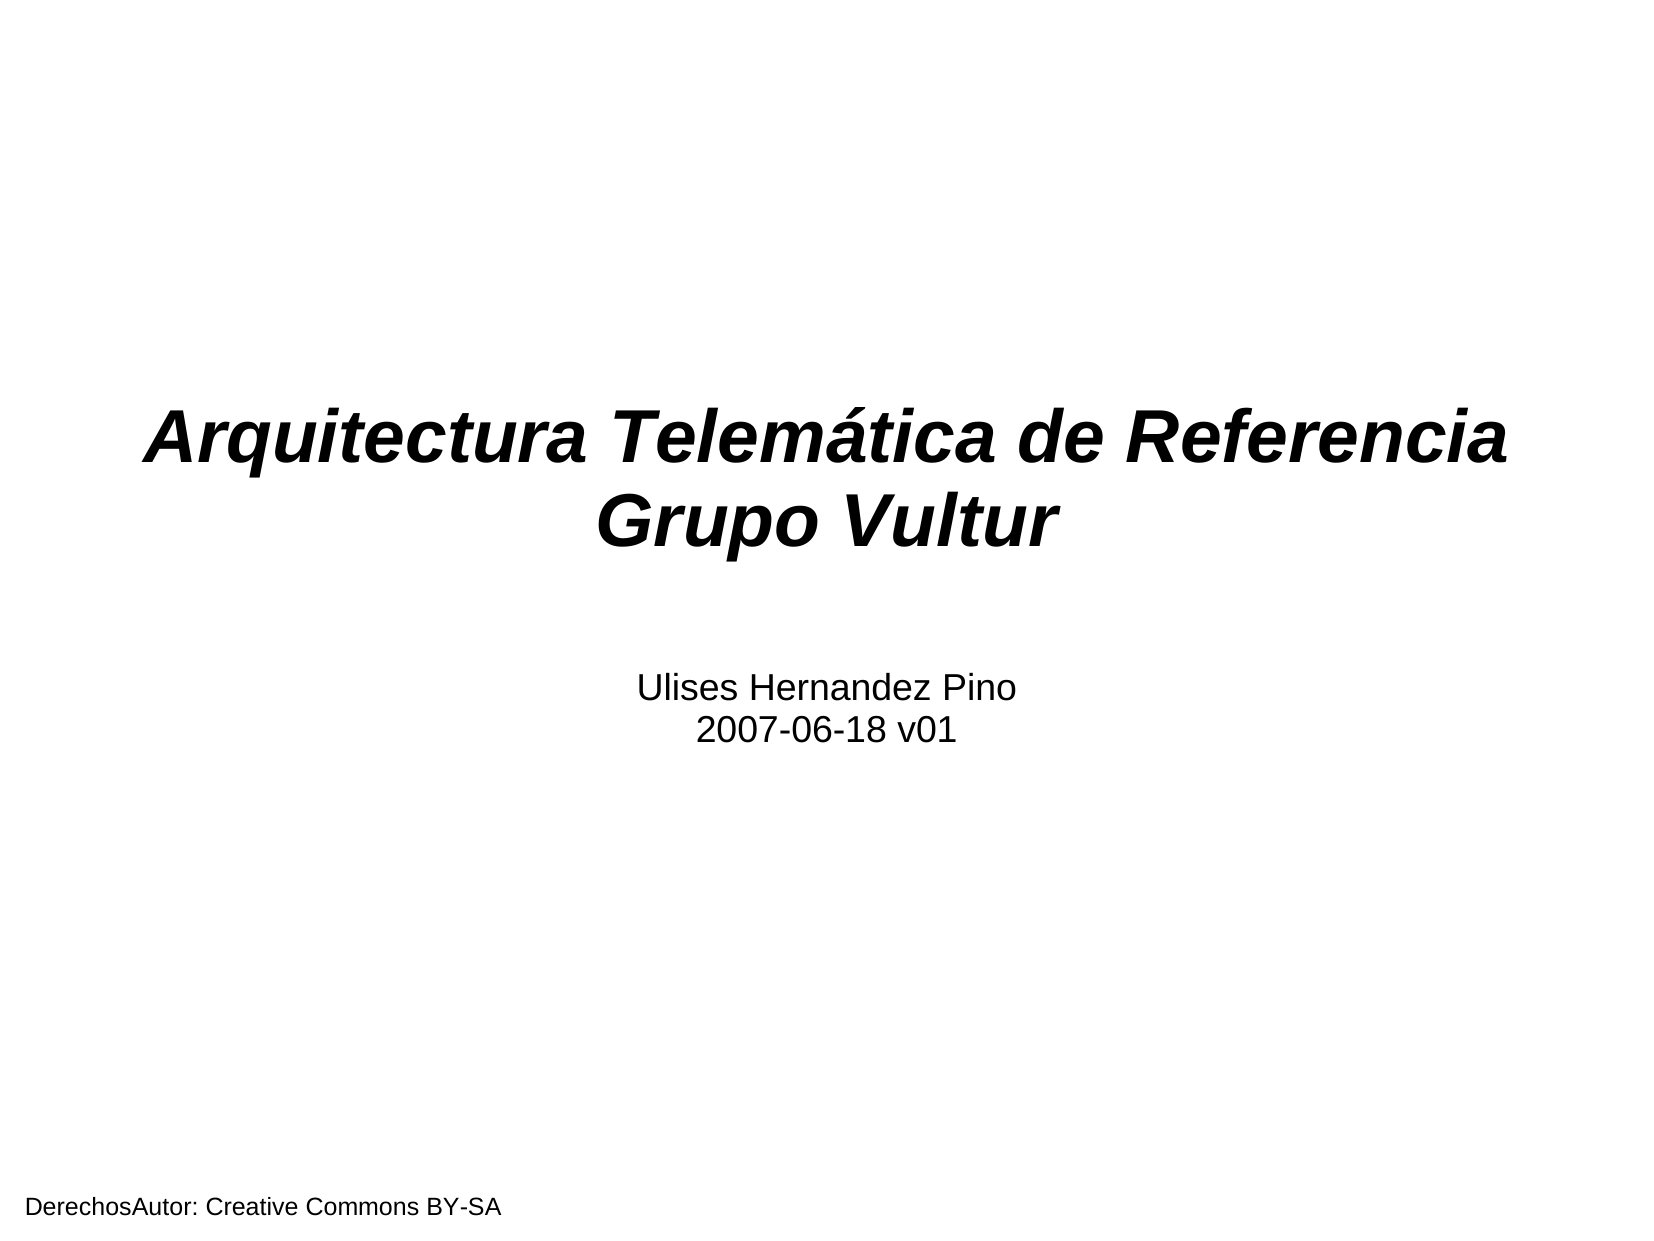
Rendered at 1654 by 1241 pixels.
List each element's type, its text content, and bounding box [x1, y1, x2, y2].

text_box DerechosAutor: Creative Commons BY-SA [10, 1185, 518, 1229]
title Arquitectura Telemática de Referencia Grupo Vultur [82, 374, 1571, 582]
text_box Ulises Hernandez Pino 2007-06-18 v01 [621, 659, 1032, 759]
